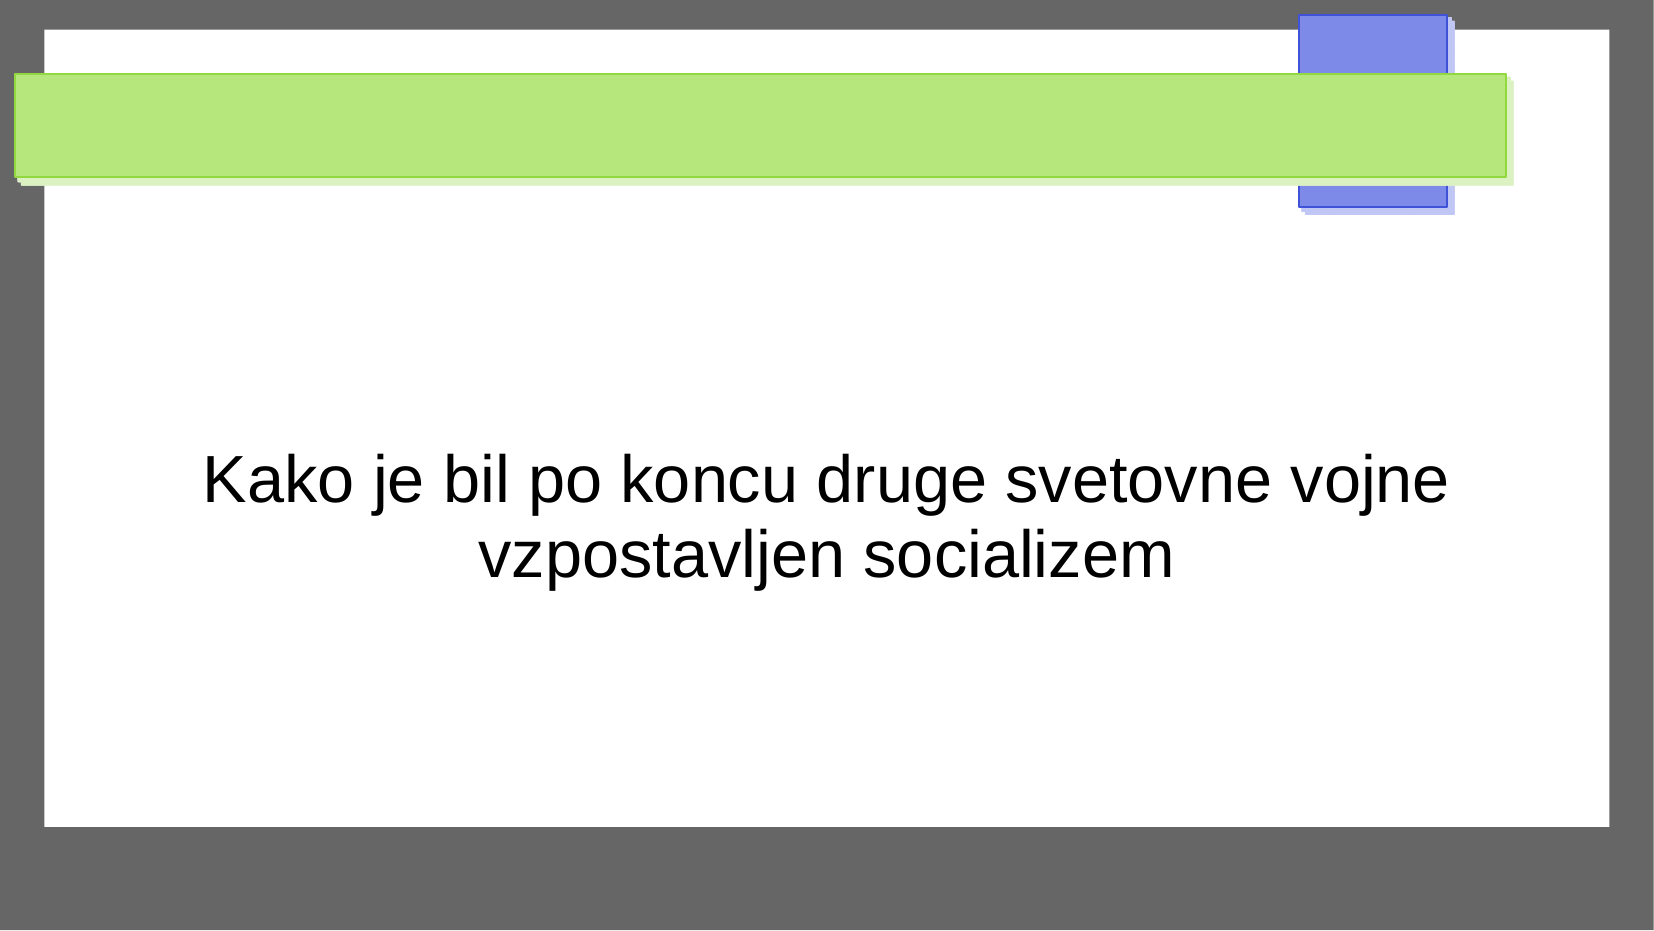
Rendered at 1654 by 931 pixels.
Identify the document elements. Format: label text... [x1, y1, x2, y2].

subtitle Kako je bil po koncu druge svetovne vojne vzpostavljen socializem [88, 221, 1565, 813]
